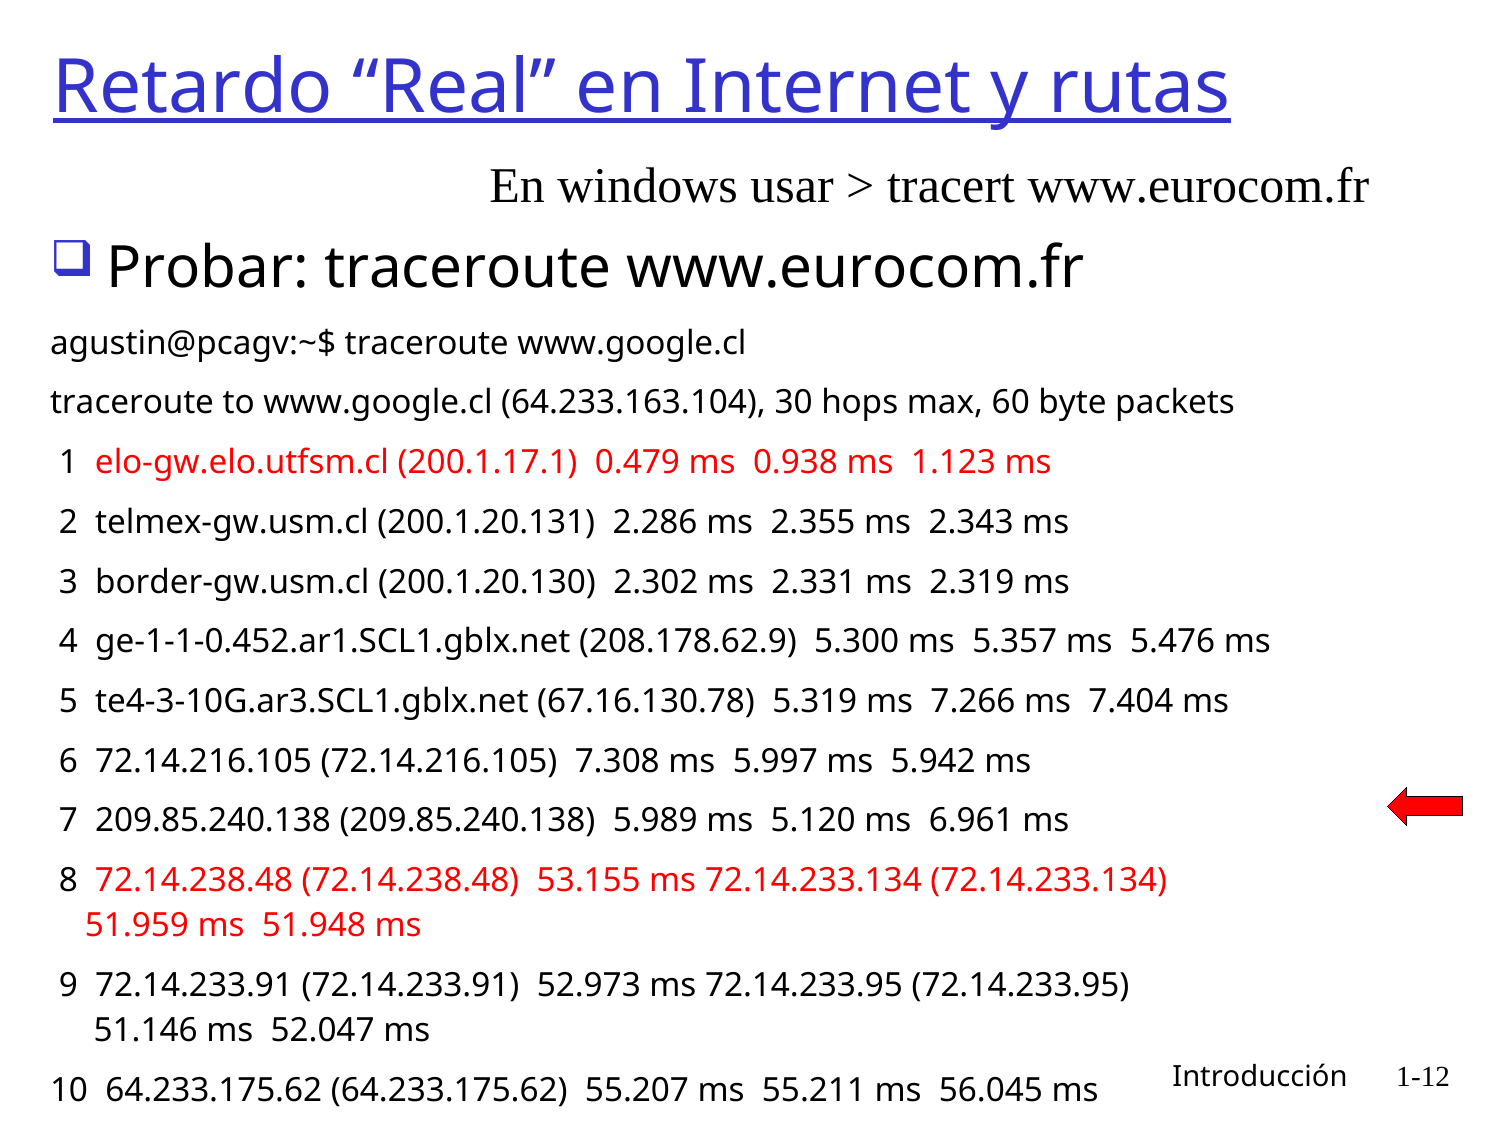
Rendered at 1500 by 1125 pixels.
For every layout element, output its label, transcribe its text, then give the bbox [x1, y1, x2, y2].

text_box En windows usar > tracert www.eurocom.fr [474, 144, 1397, 221]
list Probar: traceroute www.eurocom.fr agustin@pcagv:~$ traceroute www.google.cl traceroute to www.google.cl (64.233.163.104), 30 hops max, 60 byte packets 1 elo-gw.elo.utfsm.cl (200.1.17.1) 0.479 ms 0.938 ms 1.123 ms 2 telmex-gw.usm.cl (200.1.20.131) 2.286 ms 2.355 ms 2.343 ms 3 border-gw.usm.cl (200.1.20.130) 2.302 ms 2.331 ms 2.319 ms 4 ge-1-1-0.452.ar1.SCL1.gblx.net (208.178.62.9) 5.300 ms 5.357 ms 5.476 ms 5 te4-3-10G.ar3.SCL1.gblx.net (67.16.130.78) 5.319 ms 7.266 ms 7.404 ms 6 72.14.216.105 (72.14.216.105) 7.308 ms 5.997 ms 5.942 ms 7 209.85.240.138 (209.85.240.138) 5.989 ms 5.120 ms 6.961 ms 8 72.14.238.48 (72.14.238.48) 53.155 ms 72.14.233.134 (72.14.233.134) 51.959 ms 51.948 ms 9 72.14.233.91 (72.14.233.91) 52.973 ms 72.14.233.95 (72.14.233.95) 51.146 ms 52.047 ms 10 64.233.175.62 (64.233.175.62) 55.207 ms 55.211 ms 56.045 ms 11 bs-in-f104.1e100.net (64.233.163.104) 51.918 ms 51.869 ms 54.939 ms [50, 224, 1463, 1066]
text_box [1387, 787, 1463, 826]
text_box 1-<number> [1362, 1050, 1466, 1125]
text_box Introducción [887, 1066, 1362, 1125]
title Retardo “Real” en Internet y rutas [37, 16, 1463, 150]
